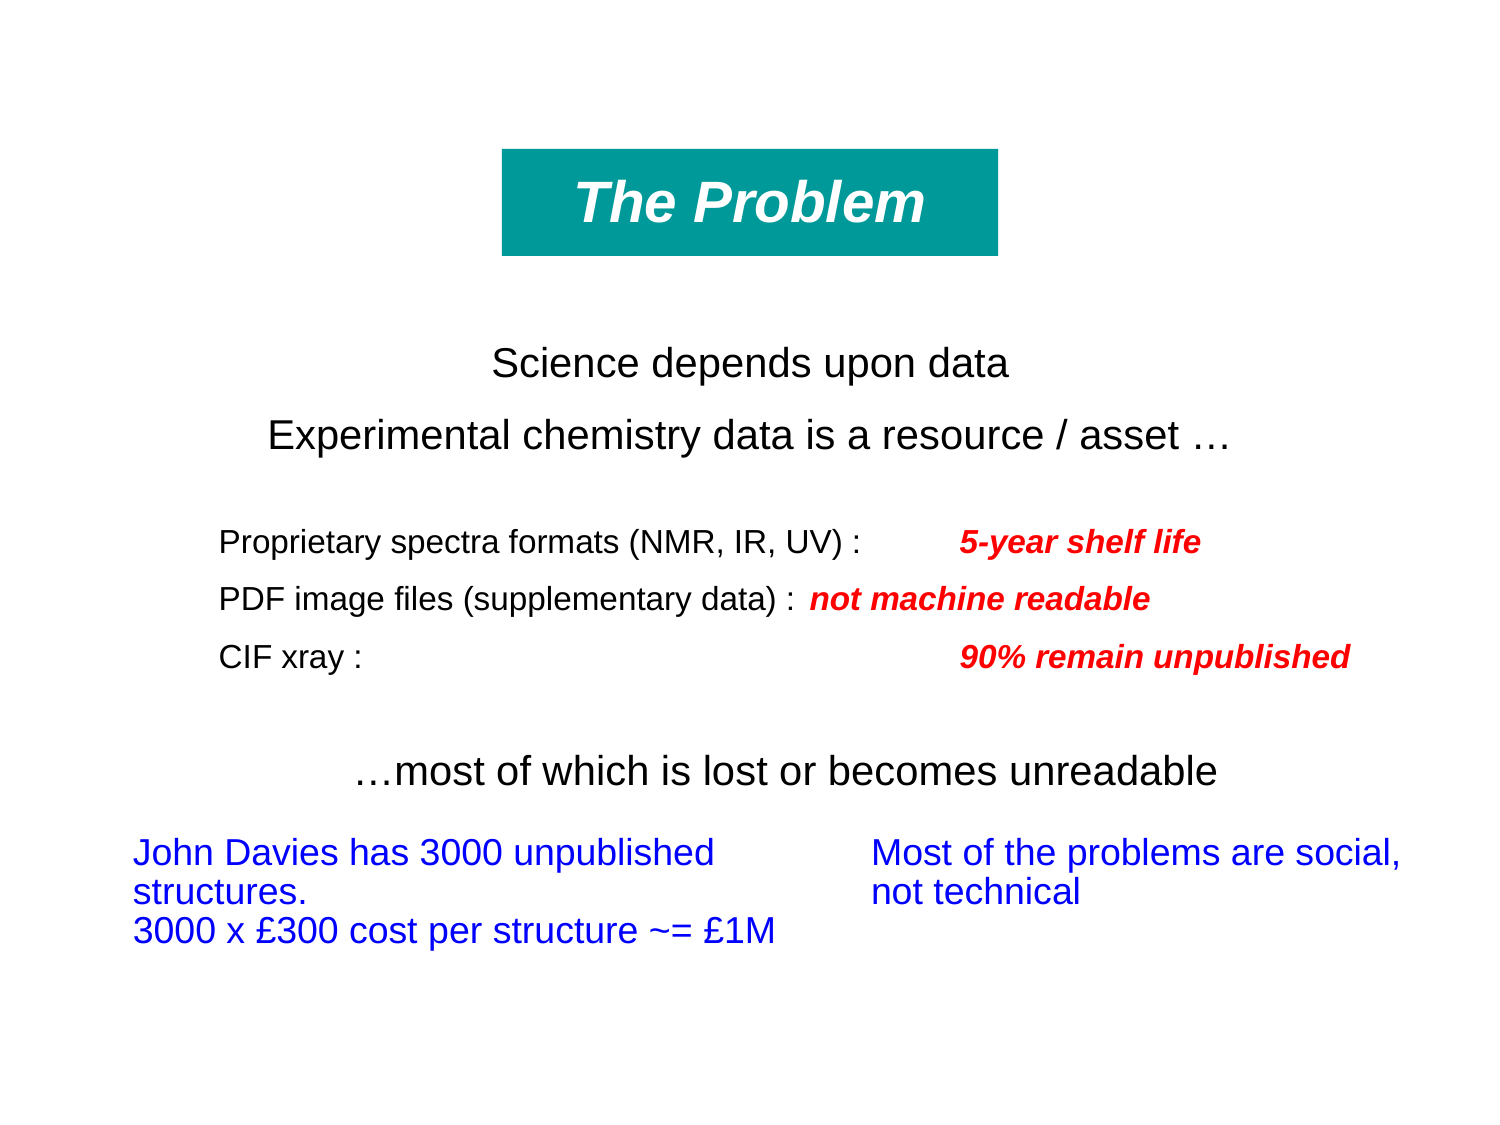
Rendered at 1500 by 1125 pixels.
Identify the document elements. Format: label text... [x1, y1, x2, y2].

text_box John Davies has 3000 unpublished structures. 3000 x £300 cost per structure ~= £1M [118, 826, 798, 959]
text_box Science depends upon data Experimental chemistry data is a resource / asset … [242, 331, 1259, 467]
title The Problem [501, 148, 999, 256]
text_box Most of the problems are social, not technical [856, 826, 1418, 920]
text_box Proprietary spectra formats (NMR, IR, UV) : 5-year shelf life PDF image files (supplementary data) : not machine readable CIF xray : 90% remain unpublished [194, 515, 1400, 684]
text_box …most of which is lost or becomes unreadable [265, 739, 1306, 802]
